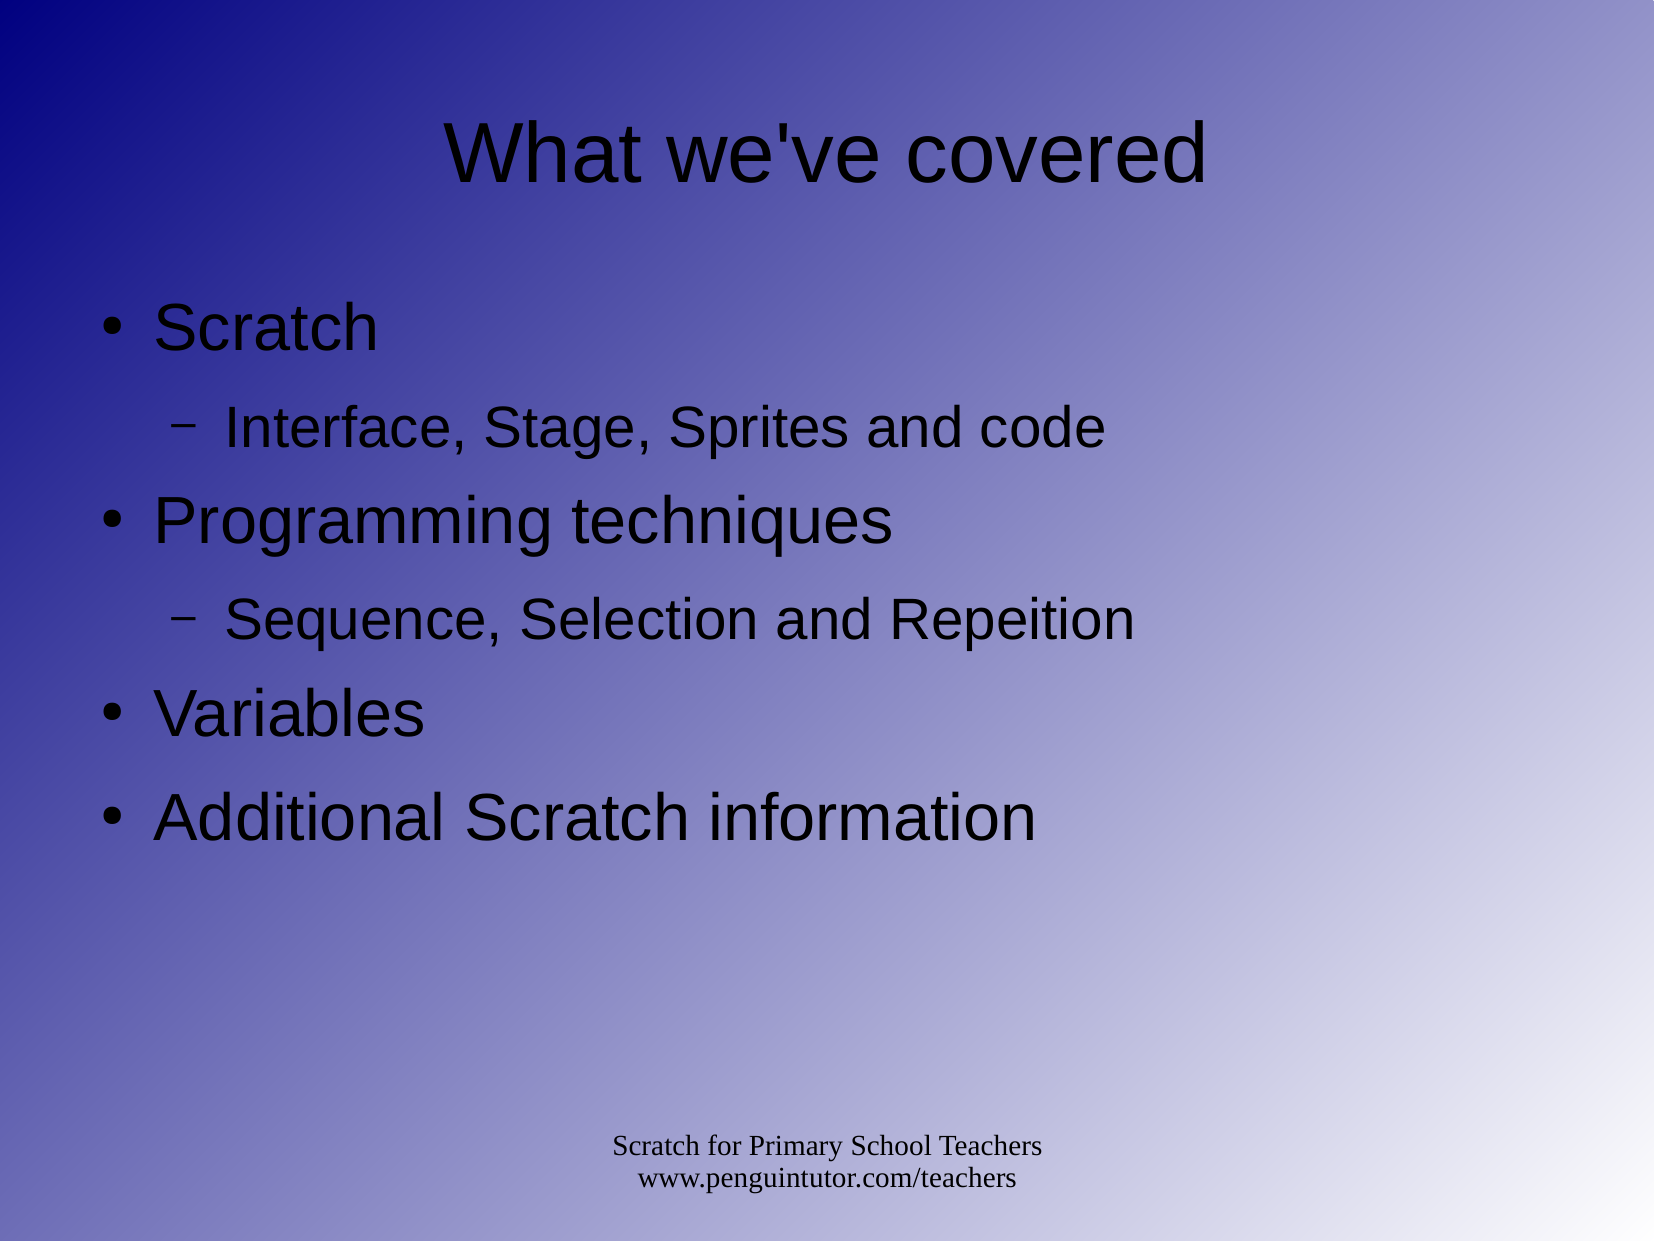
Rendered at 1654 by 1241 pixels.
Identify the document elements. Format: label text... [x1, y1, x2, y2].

title What we've covered [82, 49, 1571, 257]
list Scratch Interface, Stage, Sprites and code Programming techniques Sequence, Selection and Repeition Variables Additional Scratch information [82, 290, 1571, 1010]
